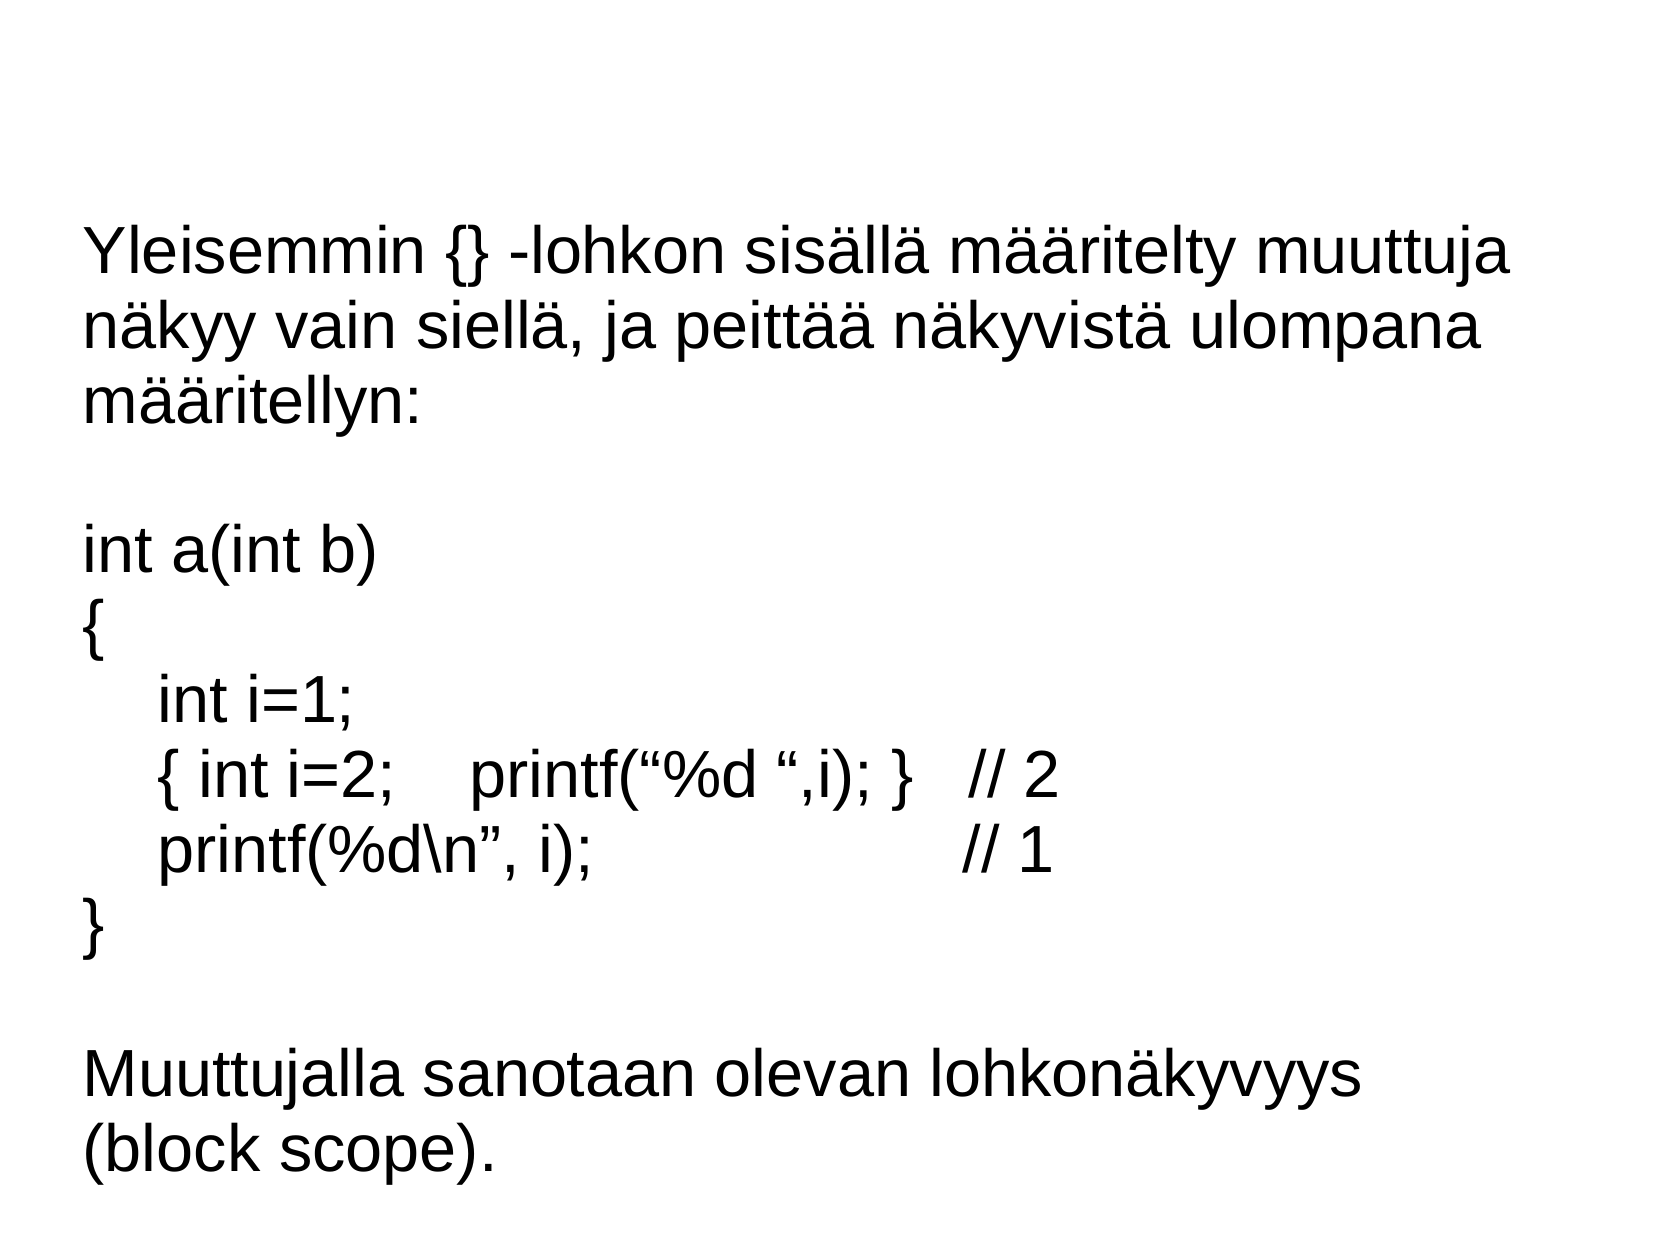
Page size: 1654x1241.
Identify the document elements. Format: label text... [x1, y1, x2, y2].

text_box Yleisemmin {} -lohkon sisällä määritelty muuttuja näkyy vain siellä, ja peittää näkyvistä ulompana määritellyn: int a(int b) { int i=1; { int i=2; printf(“%d “,i); } // 2 printf(%d\n”, i); // 1 } Muuttujalla sanotaan olevan lohkonäkyvyys (block scope). [82, 213, 1571, 1186]
